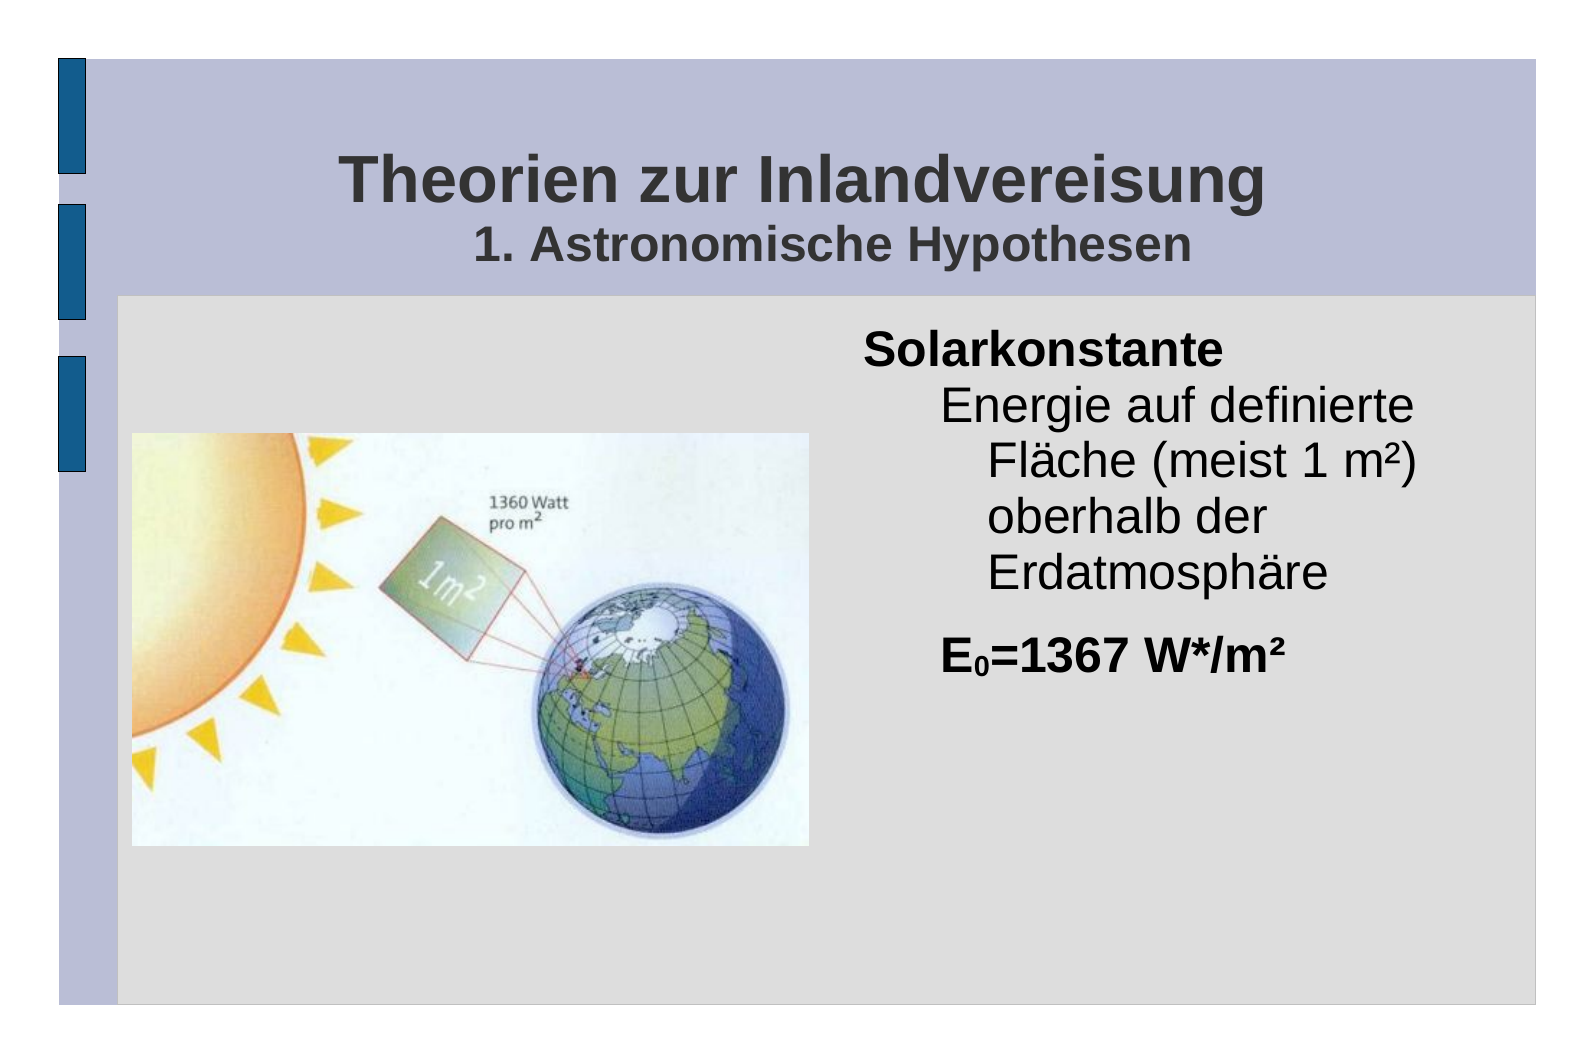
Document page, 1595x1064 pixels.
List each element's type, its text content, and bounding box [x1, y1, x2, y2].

title Theorien zur Inlandvereisung 1. Astronomische Hypothesen [167, 118, 1429, 296]
list Solarkonstante Energie auf definierte Fläche (meist 1 m²) oberhalb der Erdatmosphäre E0=1367 W*/m² [846, 321, 1482, 918]
picture [132, 433, 809, 847]
